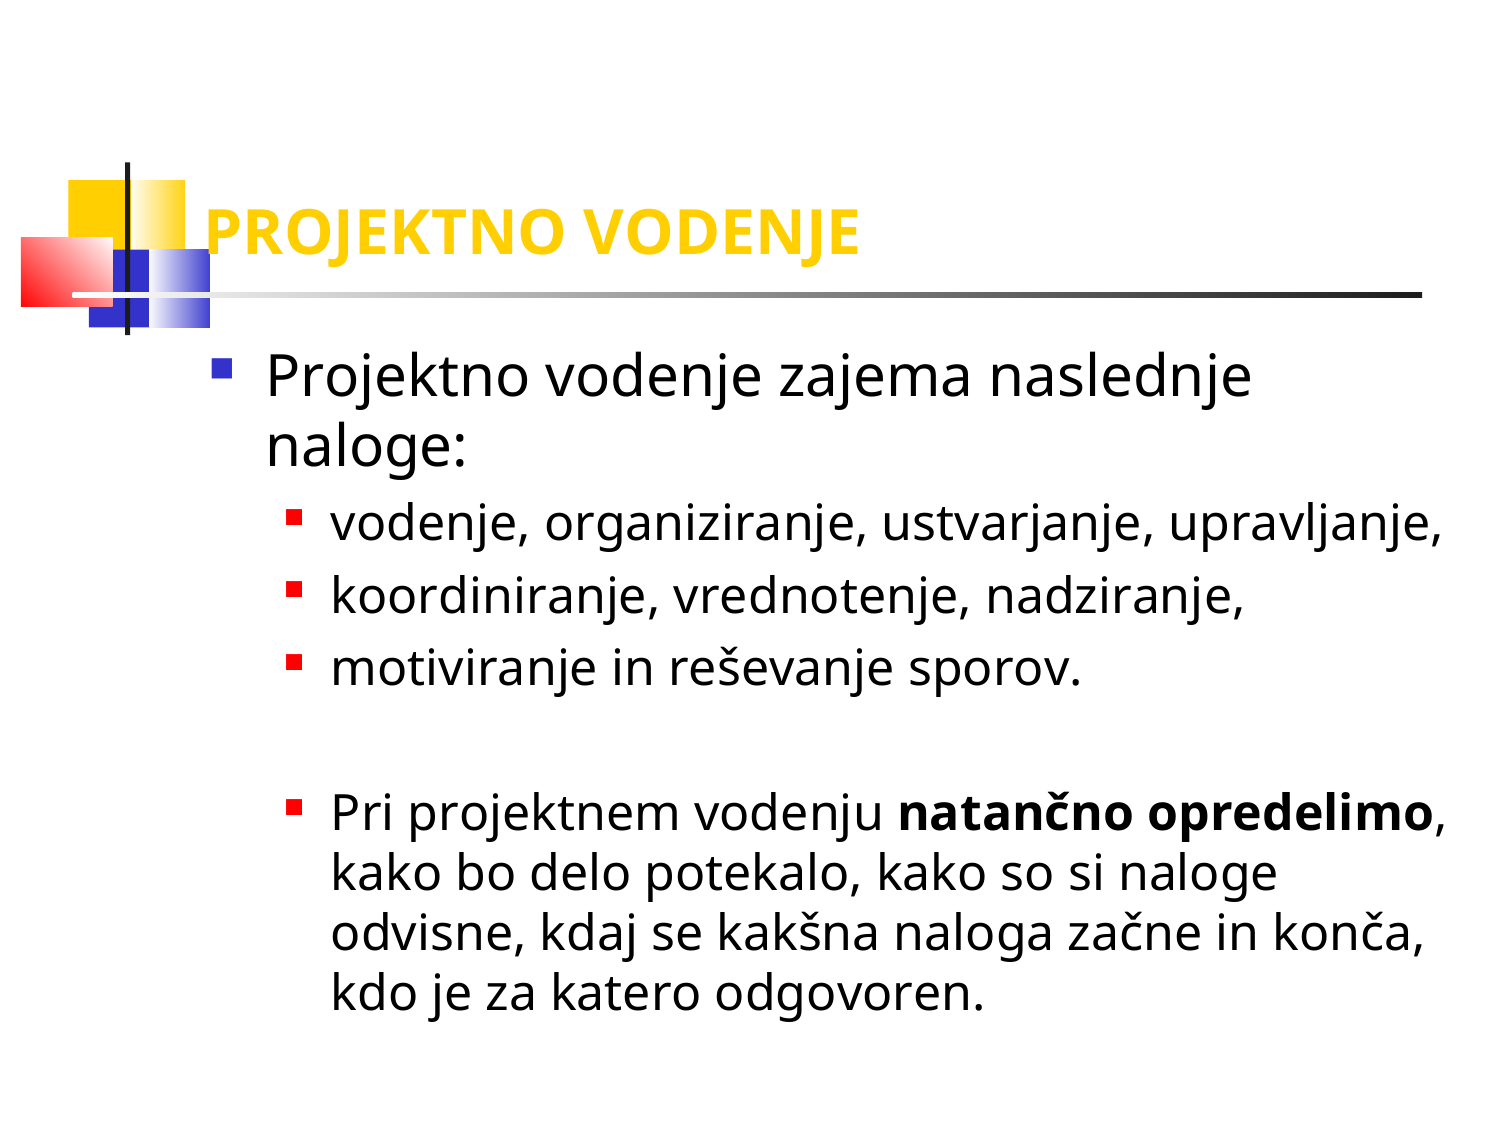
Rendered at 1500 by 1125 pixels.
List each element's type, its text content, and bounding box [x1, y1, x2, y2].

list Projektno vodenje zajema naslednje naloge: vodenje, organiziranje, ustvarjanje, upravljanje, koordiniranje, vrednotenje, nadziranje, motiviranje in reševanje sporov. Pri projektnem vodenju natančno opredelimo, kako bo delo potekalo, kako so si naloge odvisne, kdaj se kakšna naloga začne in konča, kdo je za katero odgovoren. [193, 331, 1469, 1007]
title PROJEKTNO VODENJE [188, 35, 1468, 276]
